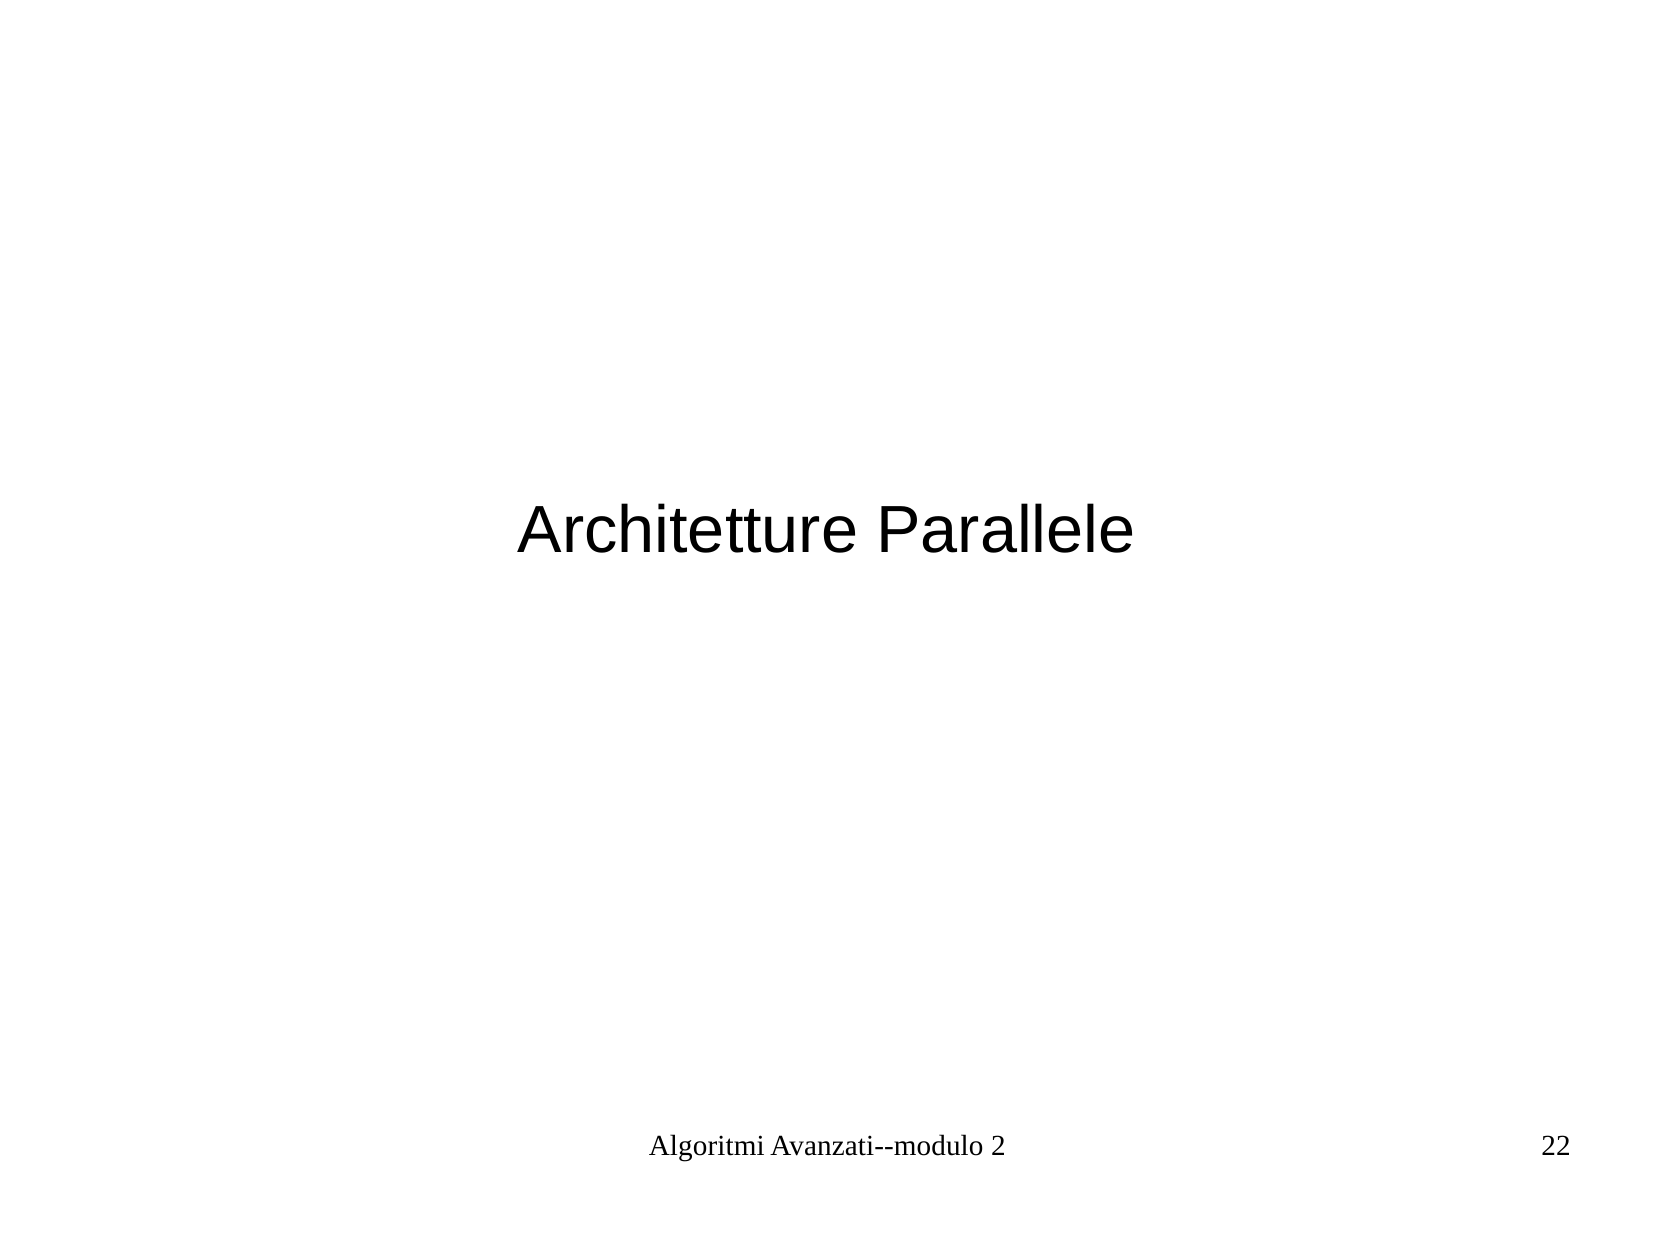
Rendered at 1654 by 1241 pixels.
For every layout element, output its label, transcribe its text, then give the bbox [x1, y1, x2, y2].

subtitle Architetture Parallele [82, 49, 1571, 1109]
